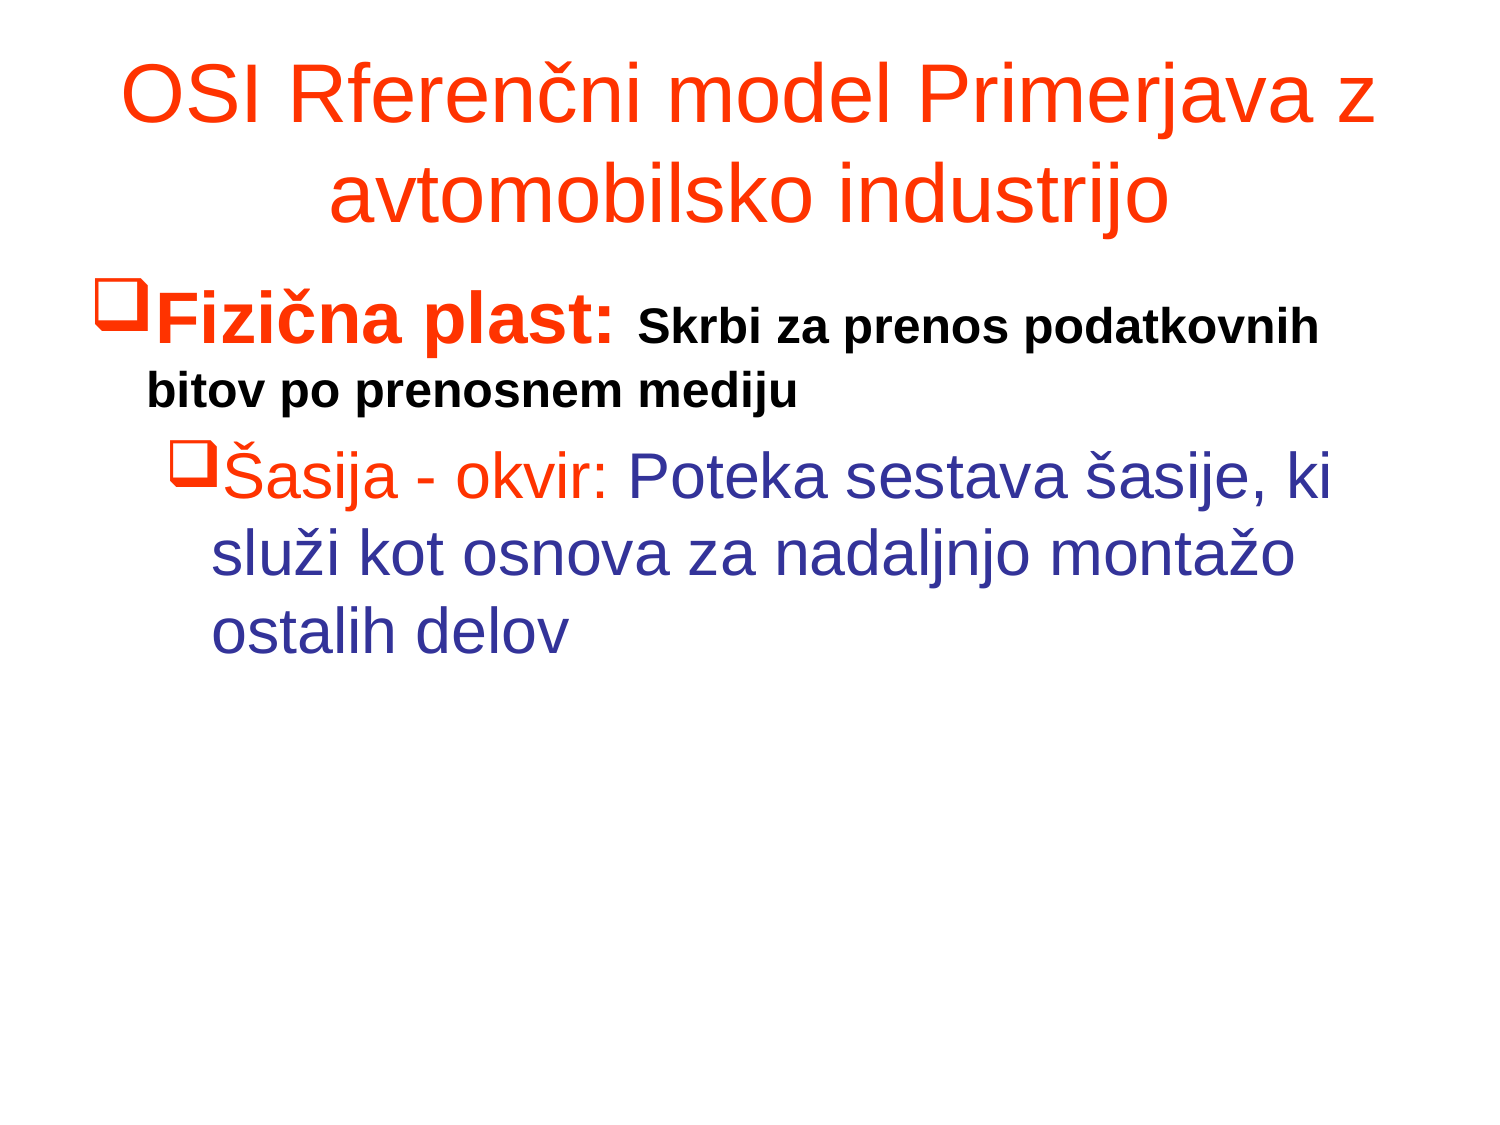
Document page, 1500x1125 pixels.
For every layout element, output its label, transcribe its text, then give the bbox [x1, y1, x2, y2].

title OSI Rferenčni model Primerjava z avtomobilsko industrijo [75, 31, 1426, 247]
list Fizična plast: Skrbi za prenos podatkovnih bitov po prenosnem mediju Šasija - okvir: Poteka sestava šasije, ki služi kot osnova za nadaljnjo montažo ostalih delov [75, 262, 1426, 1006]
